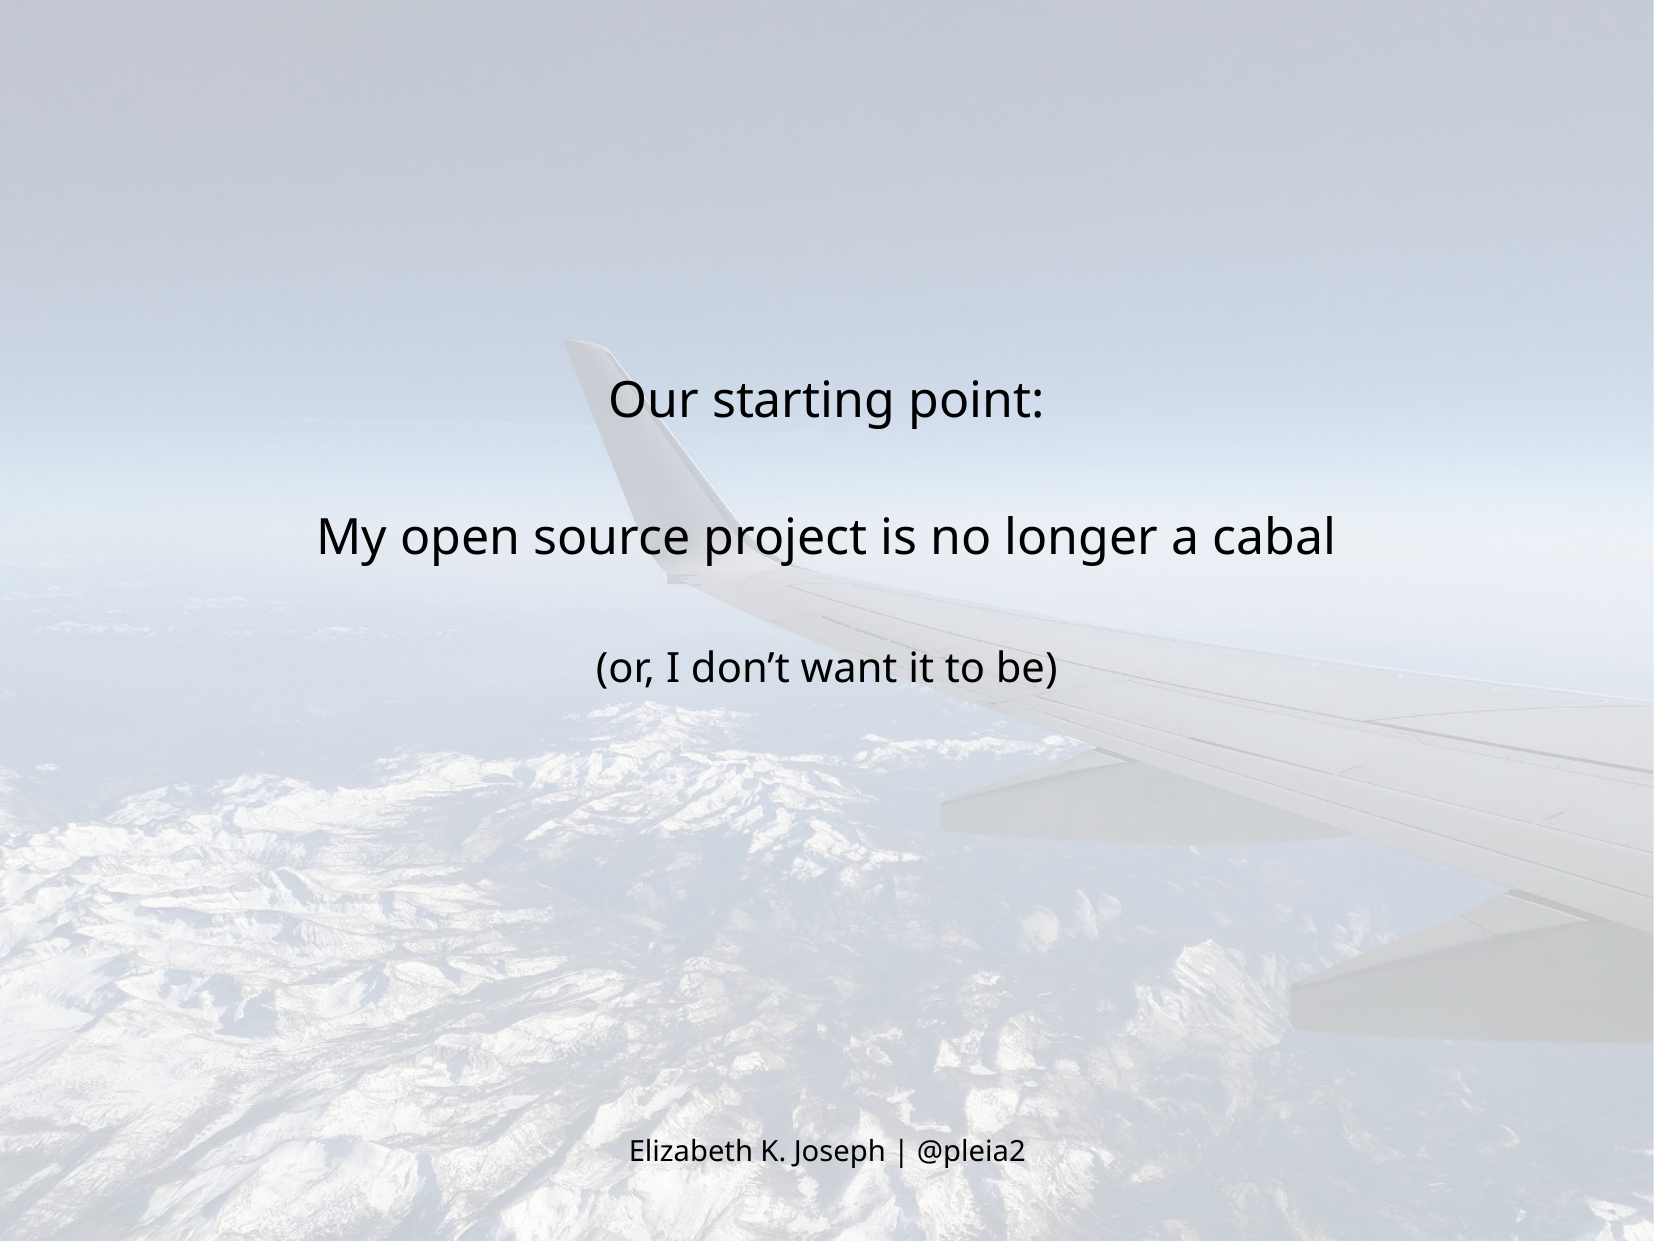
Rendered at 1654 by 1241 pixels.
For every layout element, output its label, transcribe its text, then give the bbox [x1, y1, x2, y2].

subtitle Our starting point: My open source project is no longer a cabal (or, I don’t want it to be) [82, 49, 1571, 1010]
picture [0, 0, 1654, 1241]
